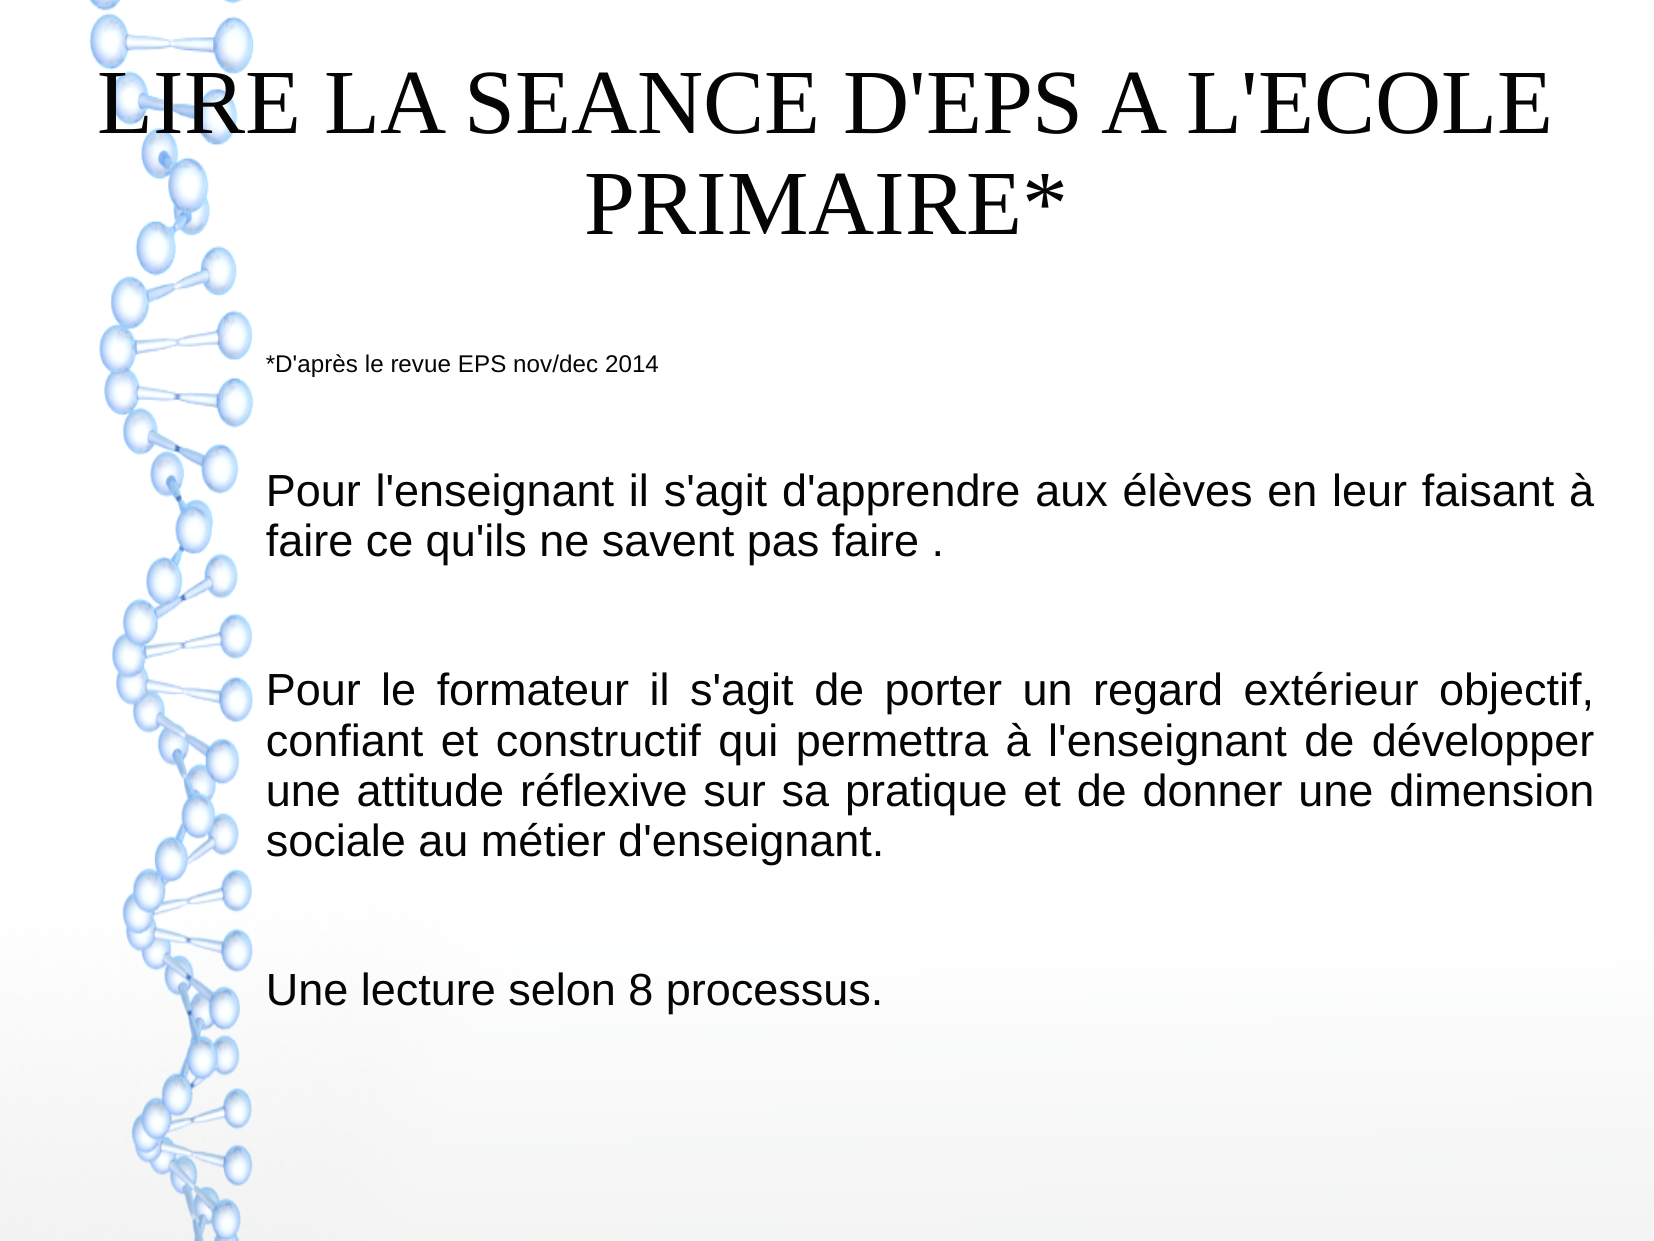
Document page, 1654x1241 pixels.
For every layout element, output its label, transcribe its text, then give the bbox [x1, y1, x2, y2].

picture [0, 0, 1654, 1241]
list *D'après le revue EPS nov/dec 2014 Pour l'enseignant il s'agit d'apprendre aux élèves en leur faisant à faire ce qu'ils ne savent pas faire . Pour le formateur il s'agit de porter un regard extérieur objectif, confiant et constructif qui permettra à l'enseignant de développer une attitude réflexive sur sa pratique et de donner une dimension sociale au métier d'enseignant. Une lecture selon 8 processus. [265, 299, 1595, 1019]
title LIRE LA SEANCE D'EPS A L'ECOLE PRIMAIRE* [82, 49, 1571, 257]
